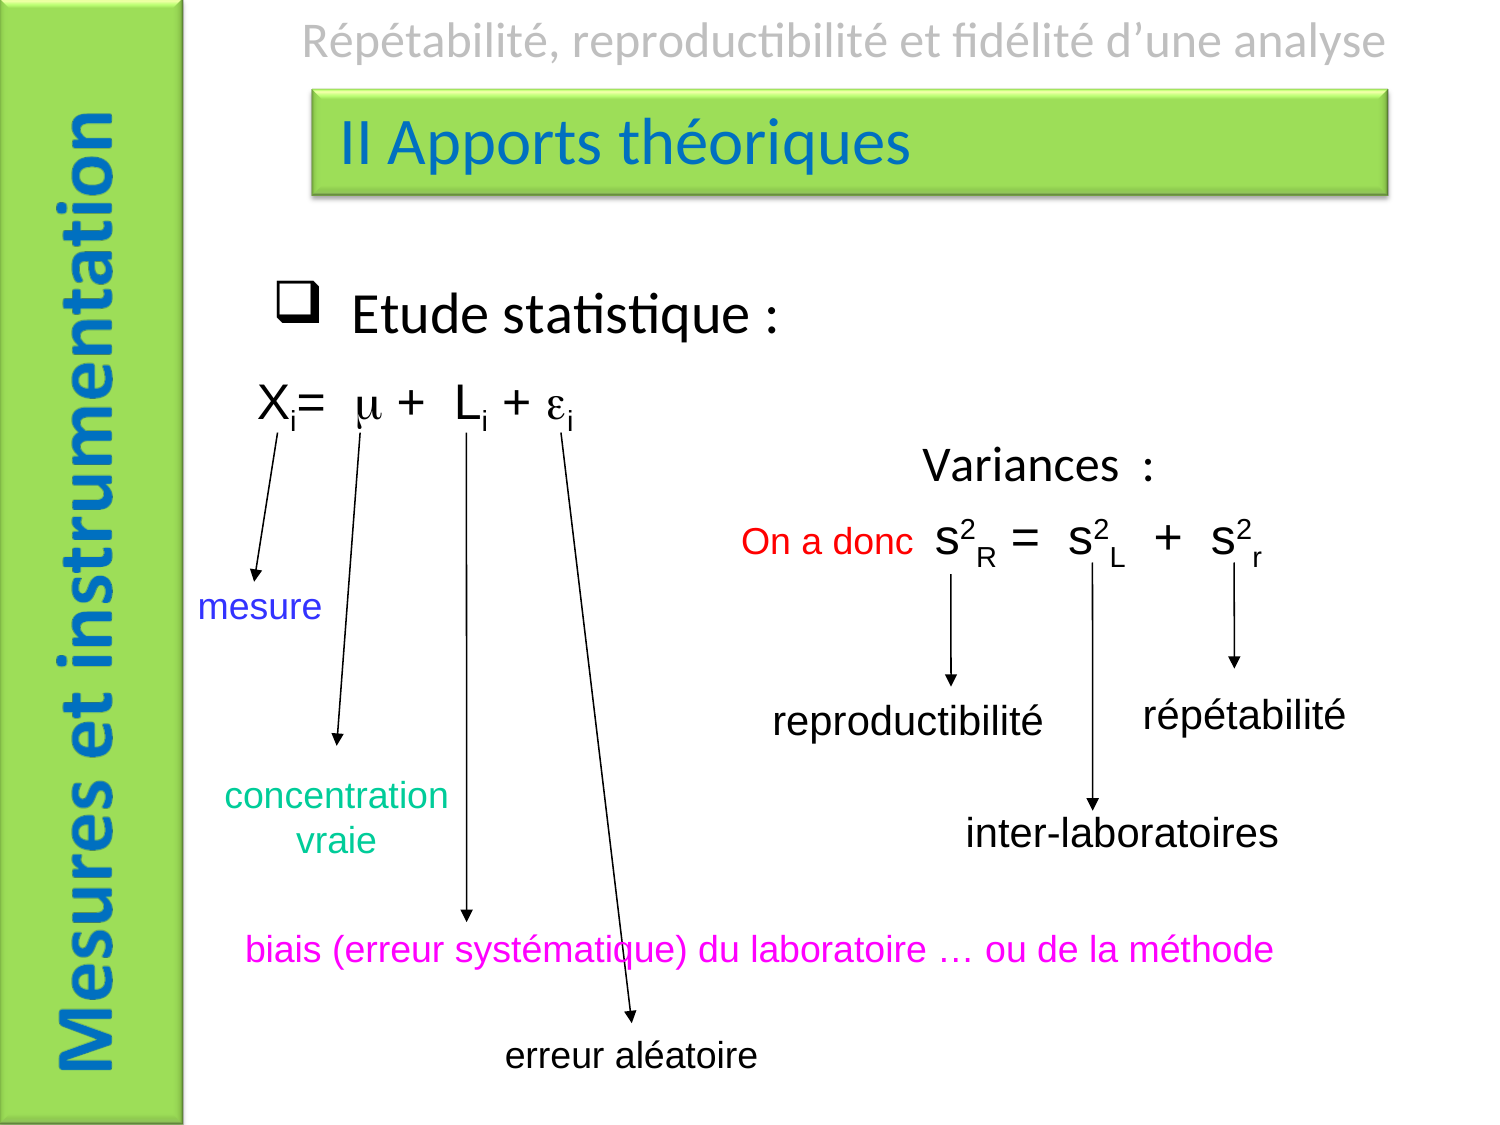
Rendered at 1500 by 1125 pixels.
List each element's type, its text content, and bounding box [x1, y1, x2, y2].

text_box erreur aléatoire [490, 1023, 798, 1084]
text_box biais (erreur systématique) du laboratoire … ou de la méthode [230, 916, 1306, 978]
text_box II Apports théoriques [324, 90, 1388, 186]
text_box Variances : [907, 423, 1333, 491]
text_box Répétabilité, reproductibilité et fidélité d’une analyse [206, 0, 1483, 76]
text_box On a donc s2R = s2L + s2r [726, 491, 1335, 587]
text_box concentration vraie [194, 763, 479, 869]
picture [0, 0, 192, 1125]
text_box reproductibilité [757, 685, 1071, 752]
text_box répétabilité [1127, 680, 1365, 747]
text_box Xi=  + Li + i [242, 361, 656, 446]
text_box Etude statistique : [183, 267, 1500, 339]
picture [303, 84, 1397, 209]
text_box mesure [183, 574, 359, 635]
text_box inter-laboratoires [950, 798, 1296, 864]
